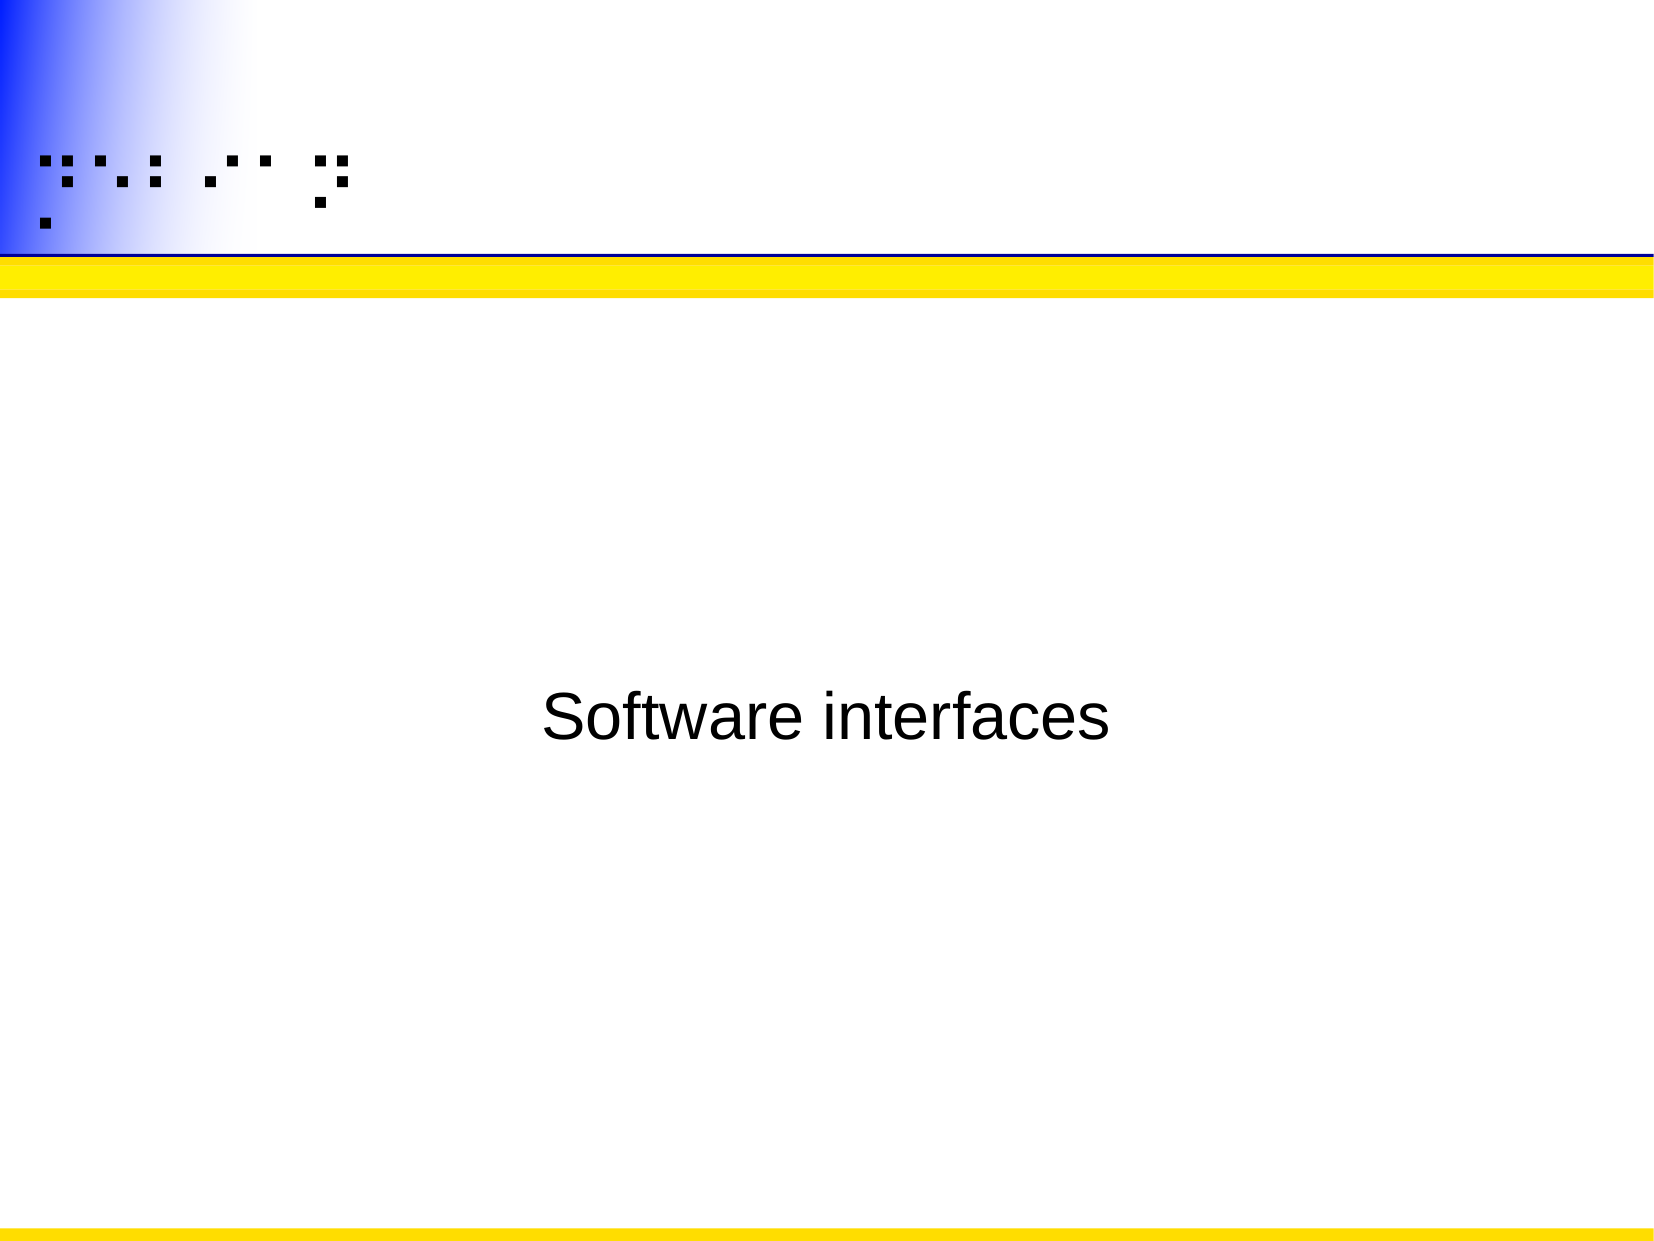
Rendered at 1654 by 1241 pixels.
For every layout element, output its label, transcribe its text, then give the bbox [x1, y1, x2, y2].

subtitle Software interfaces [82, 307, 1571, 1126]
